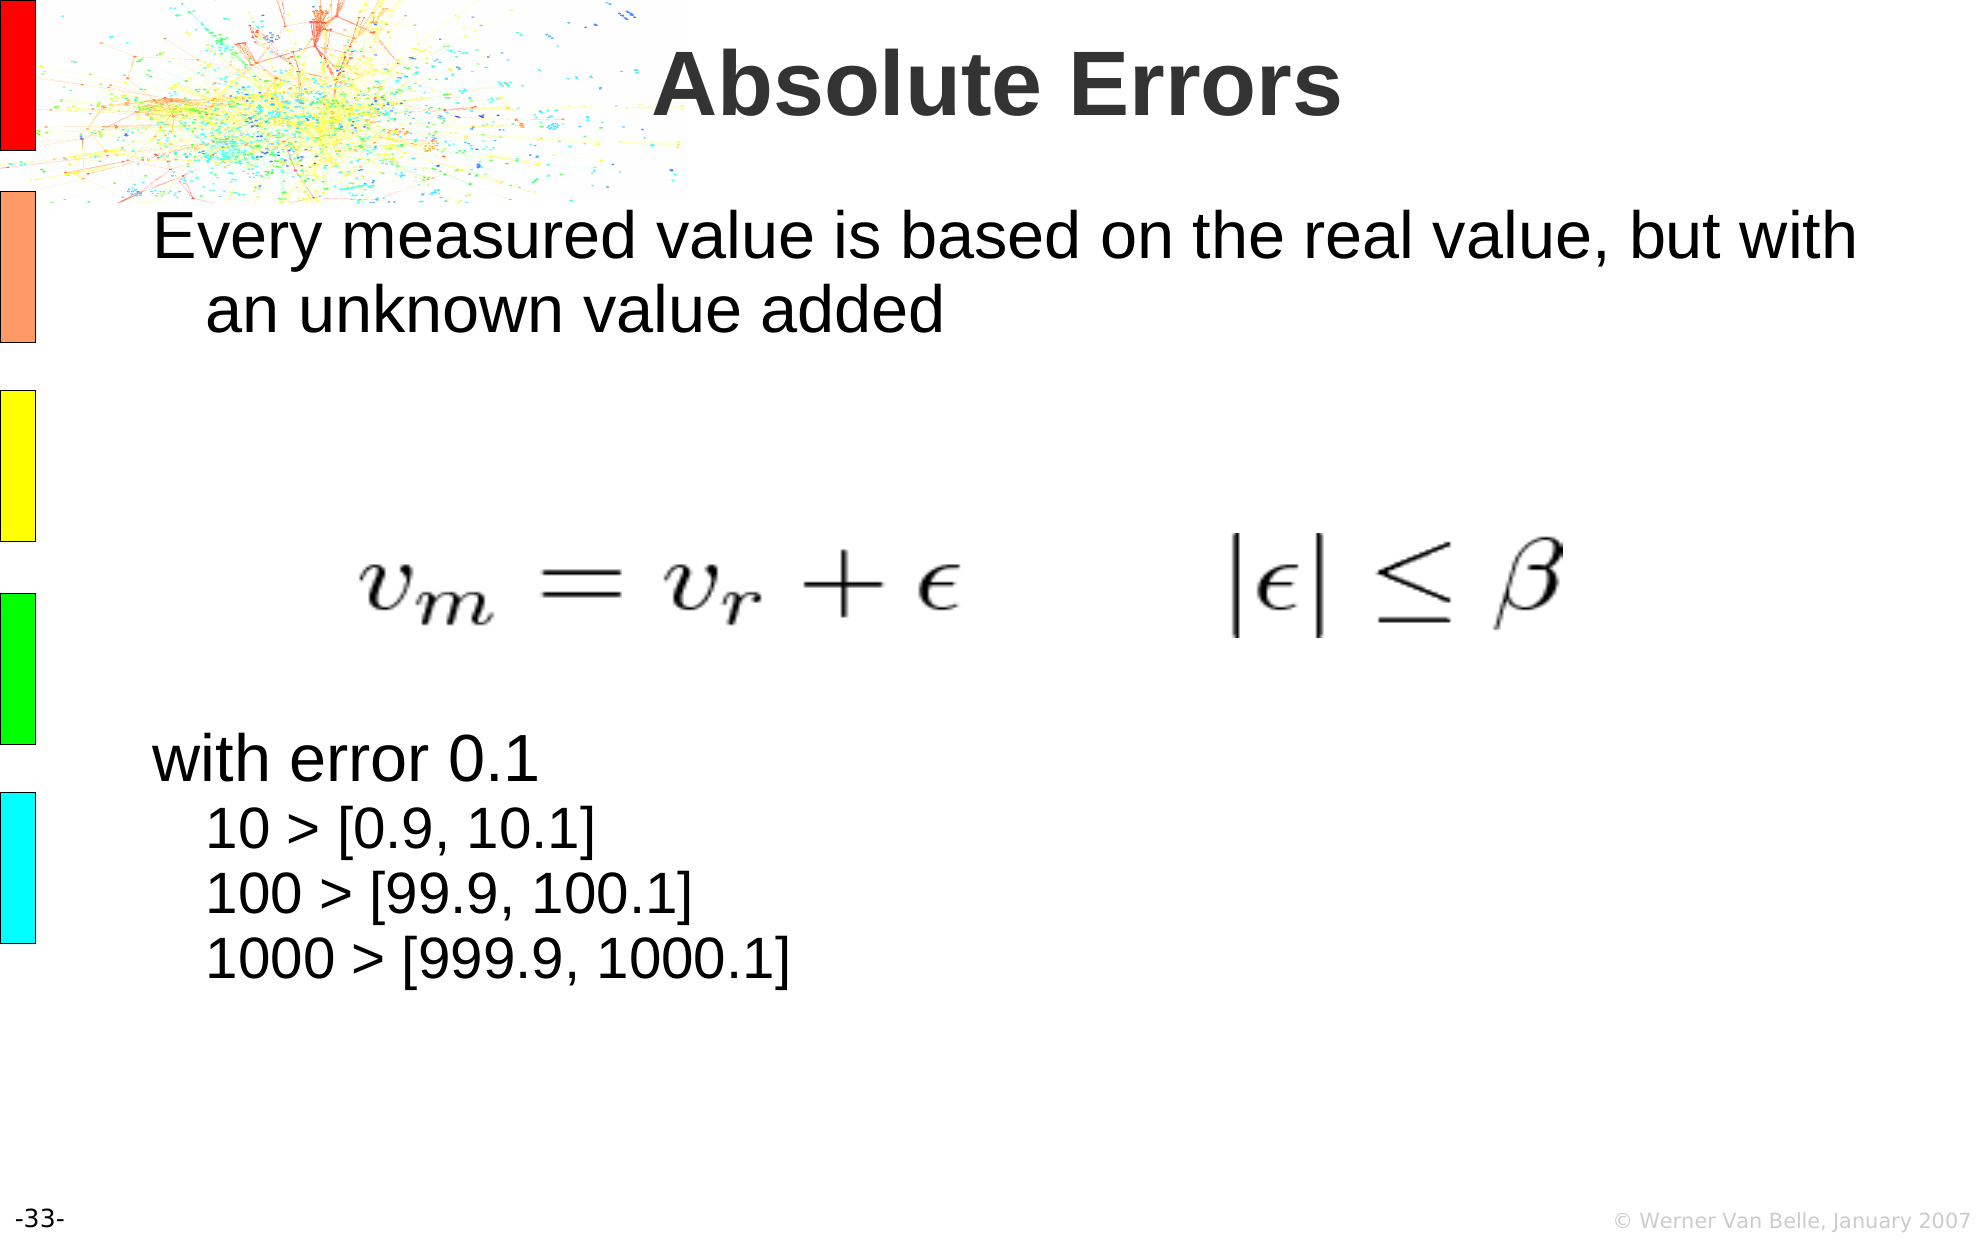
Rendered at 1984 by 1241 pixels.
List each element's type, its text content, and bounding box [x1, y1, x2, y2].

picture [358, 533, 1563, 639]
list Every measured value is based on the real value, but with an unknown value added with error 0.1 10 > [0.9, 10.1] 100 > [99.9, 100.1] 1000 > [999.9, 1000.1] [134, 197, 1935, 1167]
title Gene Expression [0, 0, 688, 203]
title Absolute Errors [150, 17, 1845, 151]
